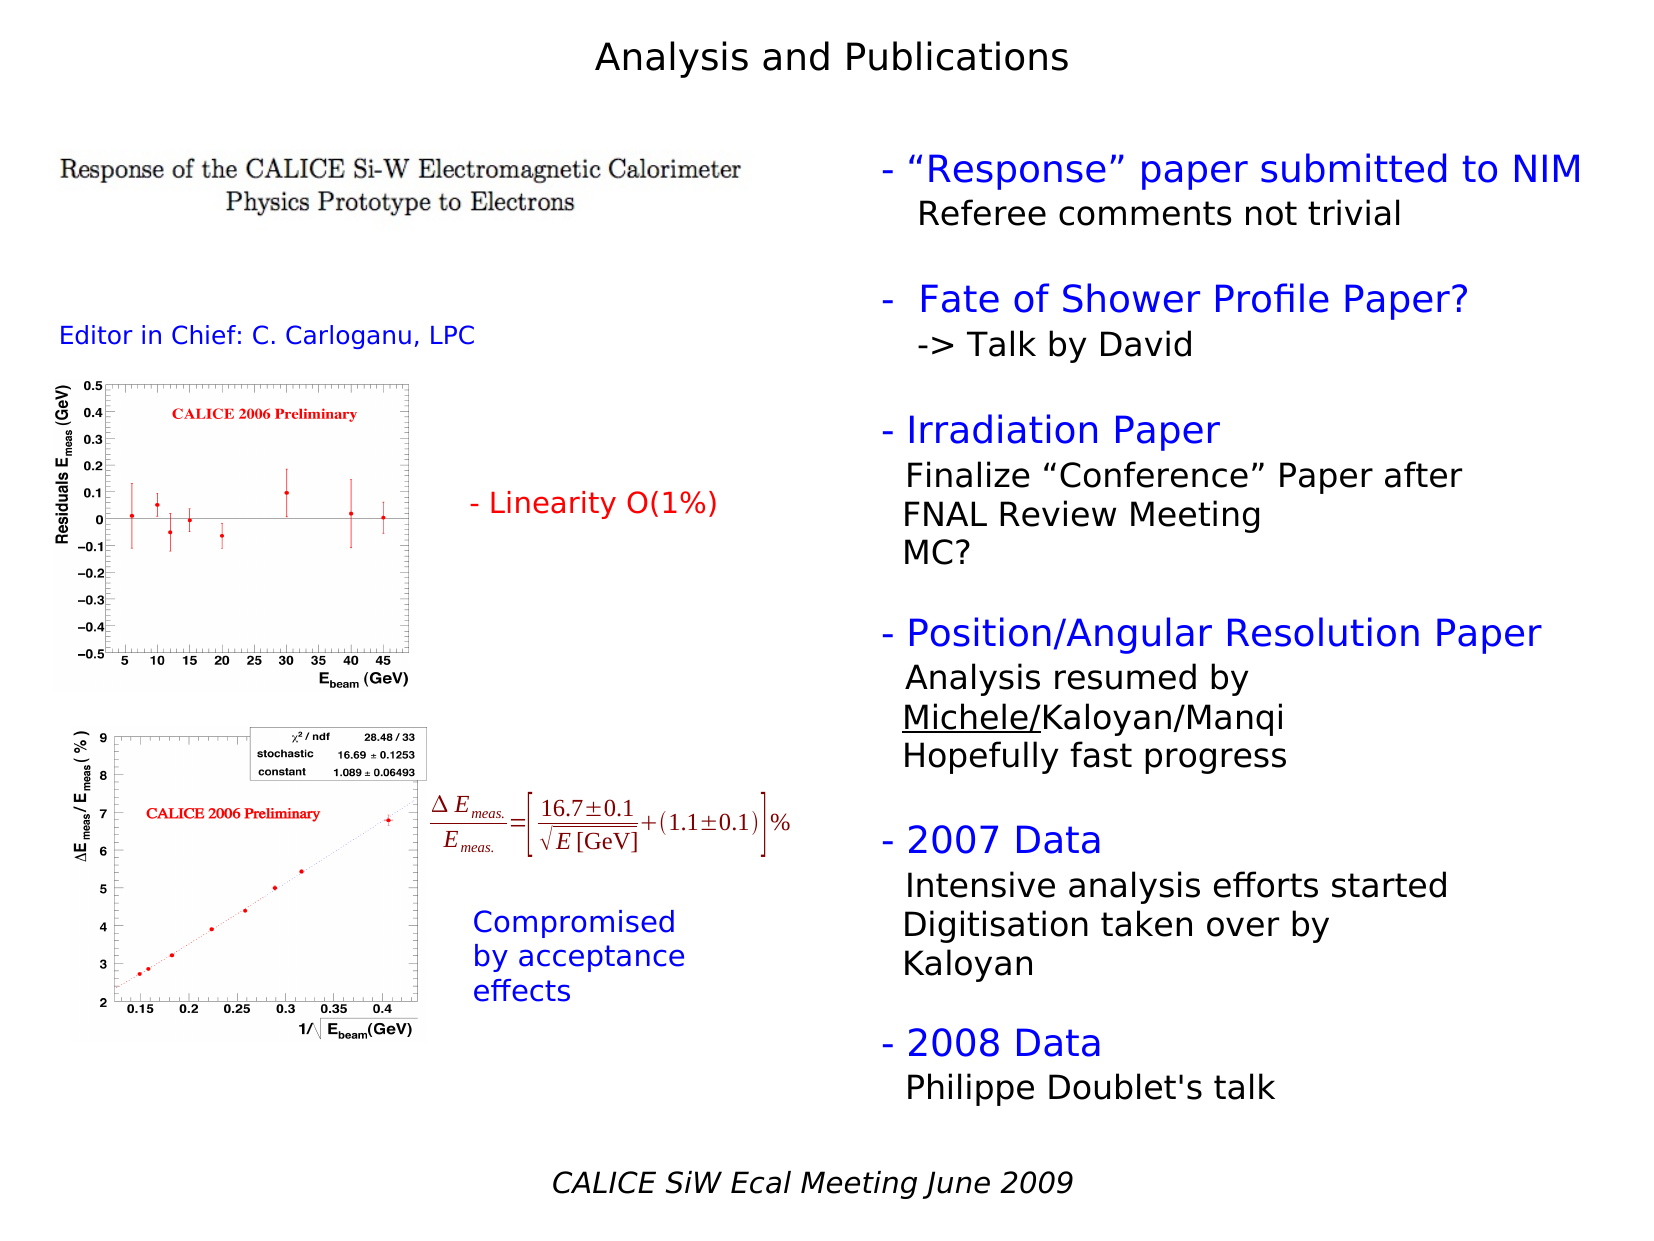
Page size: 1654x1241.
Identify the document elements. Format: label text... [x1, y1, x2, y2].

text_box - “Response” paper submitted to NIM Referee comments not trivial - Fate of Shower Profile Paper? -> Talk by David - Irradiation Paper Finalize “Conference” Paper after FNAL Review Meeting MC? - Position/Angular Resolution Paper Analysis resumed by Michele/Kaloyan/Manqi Hopefully fast progress - 2007 Data Intensive analysis efforts started Digitisation taken over by Kaloyan - 2008 Data Philippe Doublet's talk [866, 140, 1583, 1160]
text_box - Linearity O(1%) [454, 478, 734, 528]
picture [53, 379, 409, 692]
picture [71, 727, 427, 1043]
text_box Editor in Chief: C. Carloganu, LPC [43, 314, 491, 359]
picture [37, 90, 773, 243]
text_box Compromised by acceptance effects [457, 897, 702, 1016]
text_box Analysis and Publications [580, 28, 1087, 87]
chart [422, 790, 796, 859]
